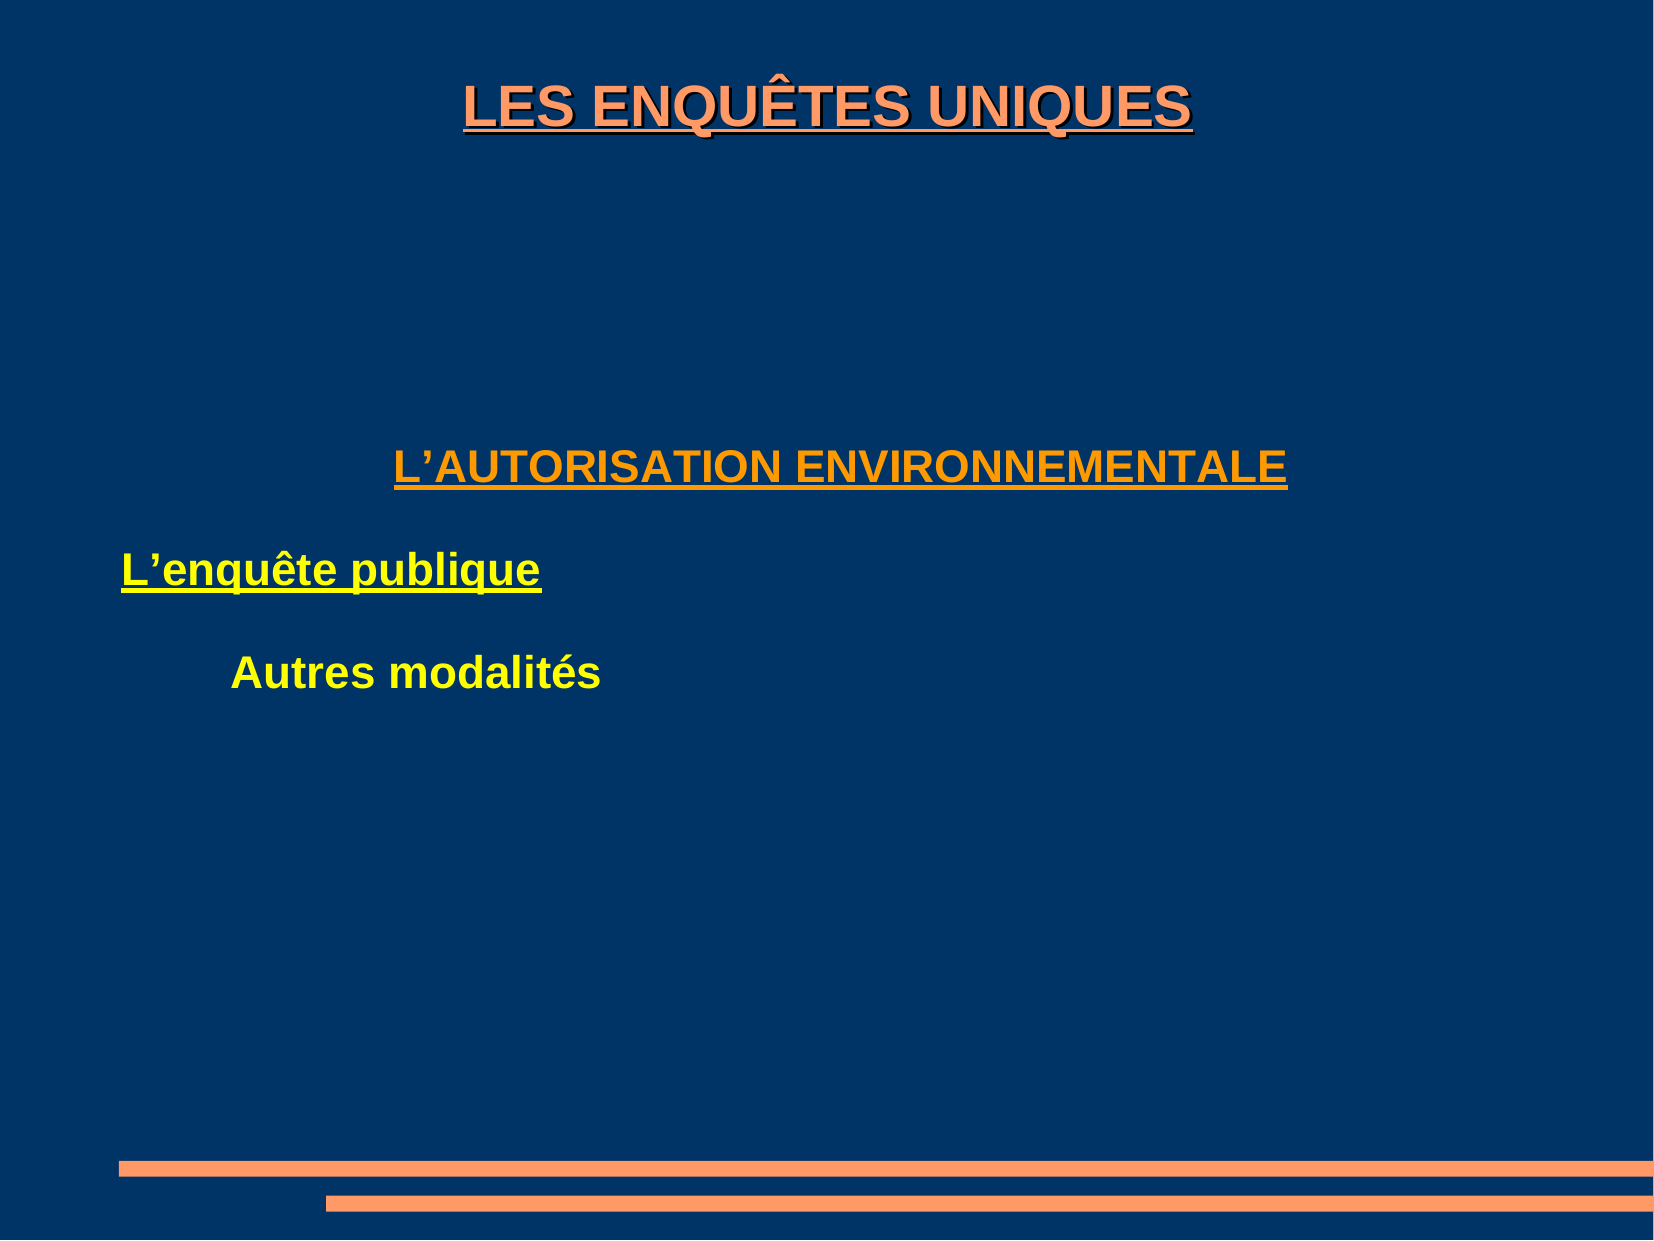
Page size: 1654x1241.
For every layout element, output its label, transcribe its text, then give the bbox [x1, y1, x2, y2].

title LES ENQUÊTES UNIQUES [121, 46, 1534, 166]
subtitle L’AUTORISATION ENVIRONNEMENTALE L’enquête publique Autres modalités [121, 201, 1561, 1143]
